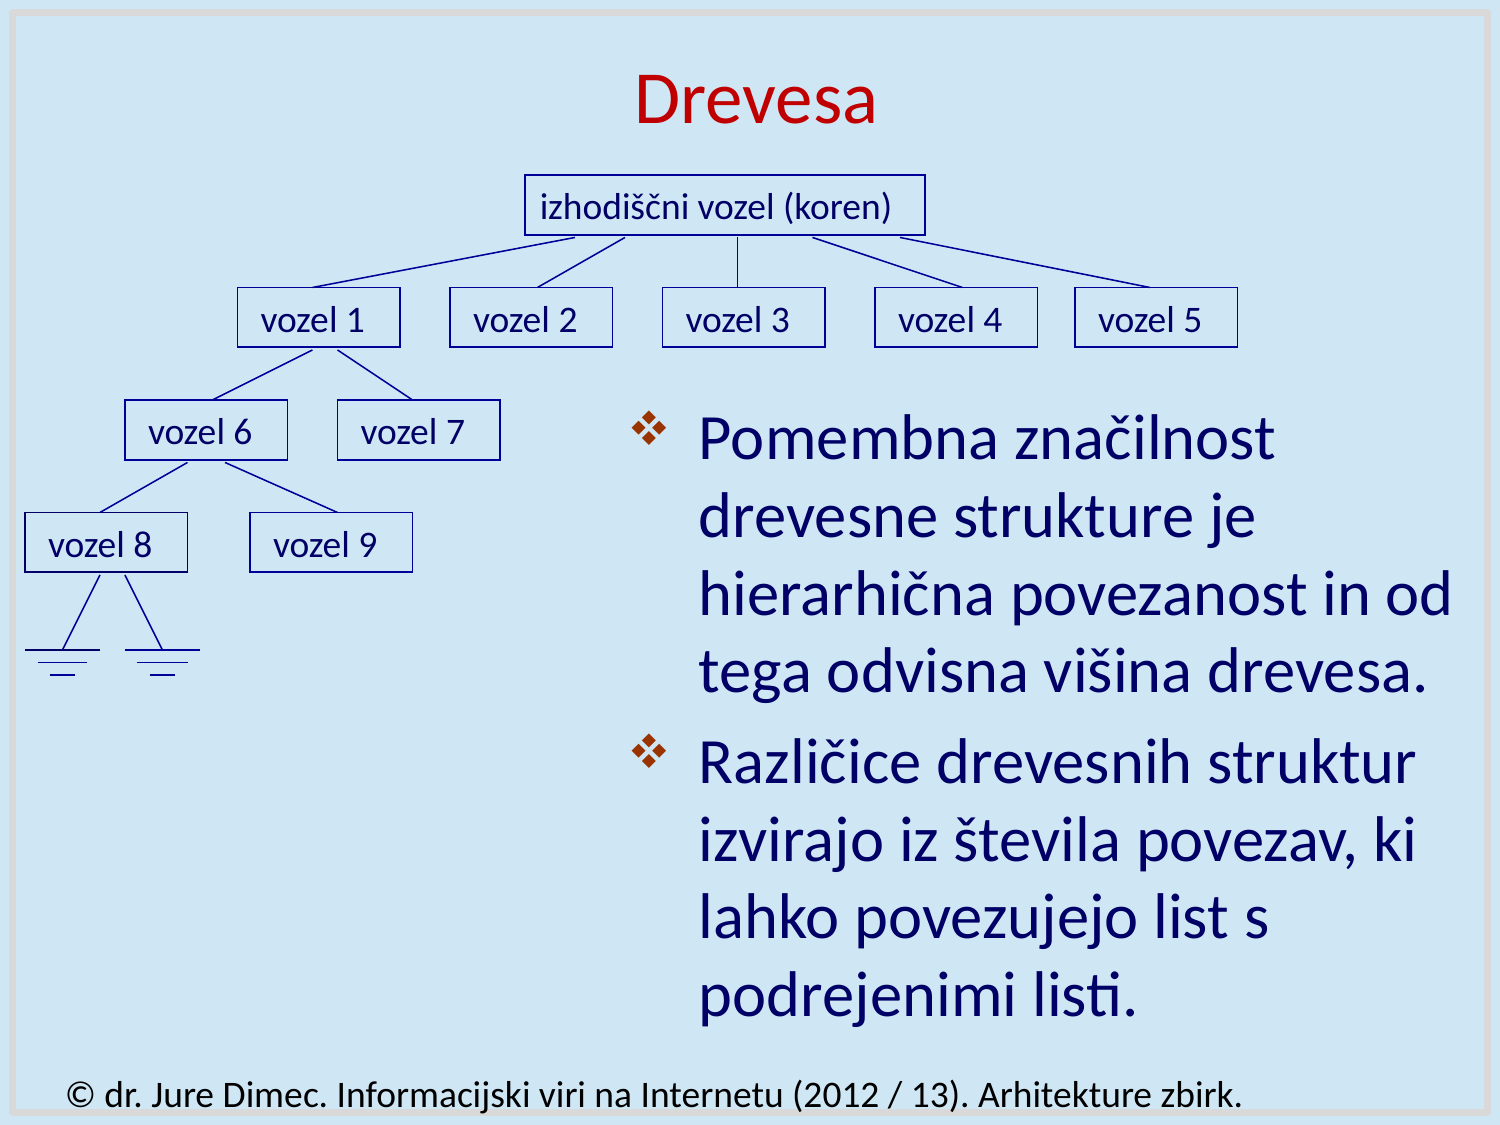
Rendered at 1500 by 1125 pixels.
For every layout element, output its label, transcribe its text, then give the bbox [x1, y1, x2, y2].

title Drevesa [37, 37, 1475, 150]
text_box vozel 4 [874, 287, 1038, 348]
text_box vozel 8 [24, 512, 188, 573]
text_box vozel 7 [337, 399, 500, 460]
list Pomembna značilnost drevesne strukture je hierarhična povezanost in od tega odvisna višina drevesa. Različice drevesnih struktur izvirajo iz števila povezav, ki lahko povezujejo list s podrejenimi listi. [612, 387, 1475, 1050]
text_box vozel 6 [124, 399, 288, 460]
text_box izhodiščni vozel (koren) [525, 174, 925, 235]
text_box vozel 2 [449, 287, 613, 348]
text_box vozel 3 [662, 287, 825, 348]
text_box vozel 9 [249, 512, 413, 573]
text_box vozel 1 [237, 287, 400, 348]
text_box vozel 5 [1074, 287, 1238, 348]
footer © dr. Jure Dimec. Informacijski viri na Internetu (2012 / 13). Arhitekture zbirk. [50, 1062, 1300, 1103]
